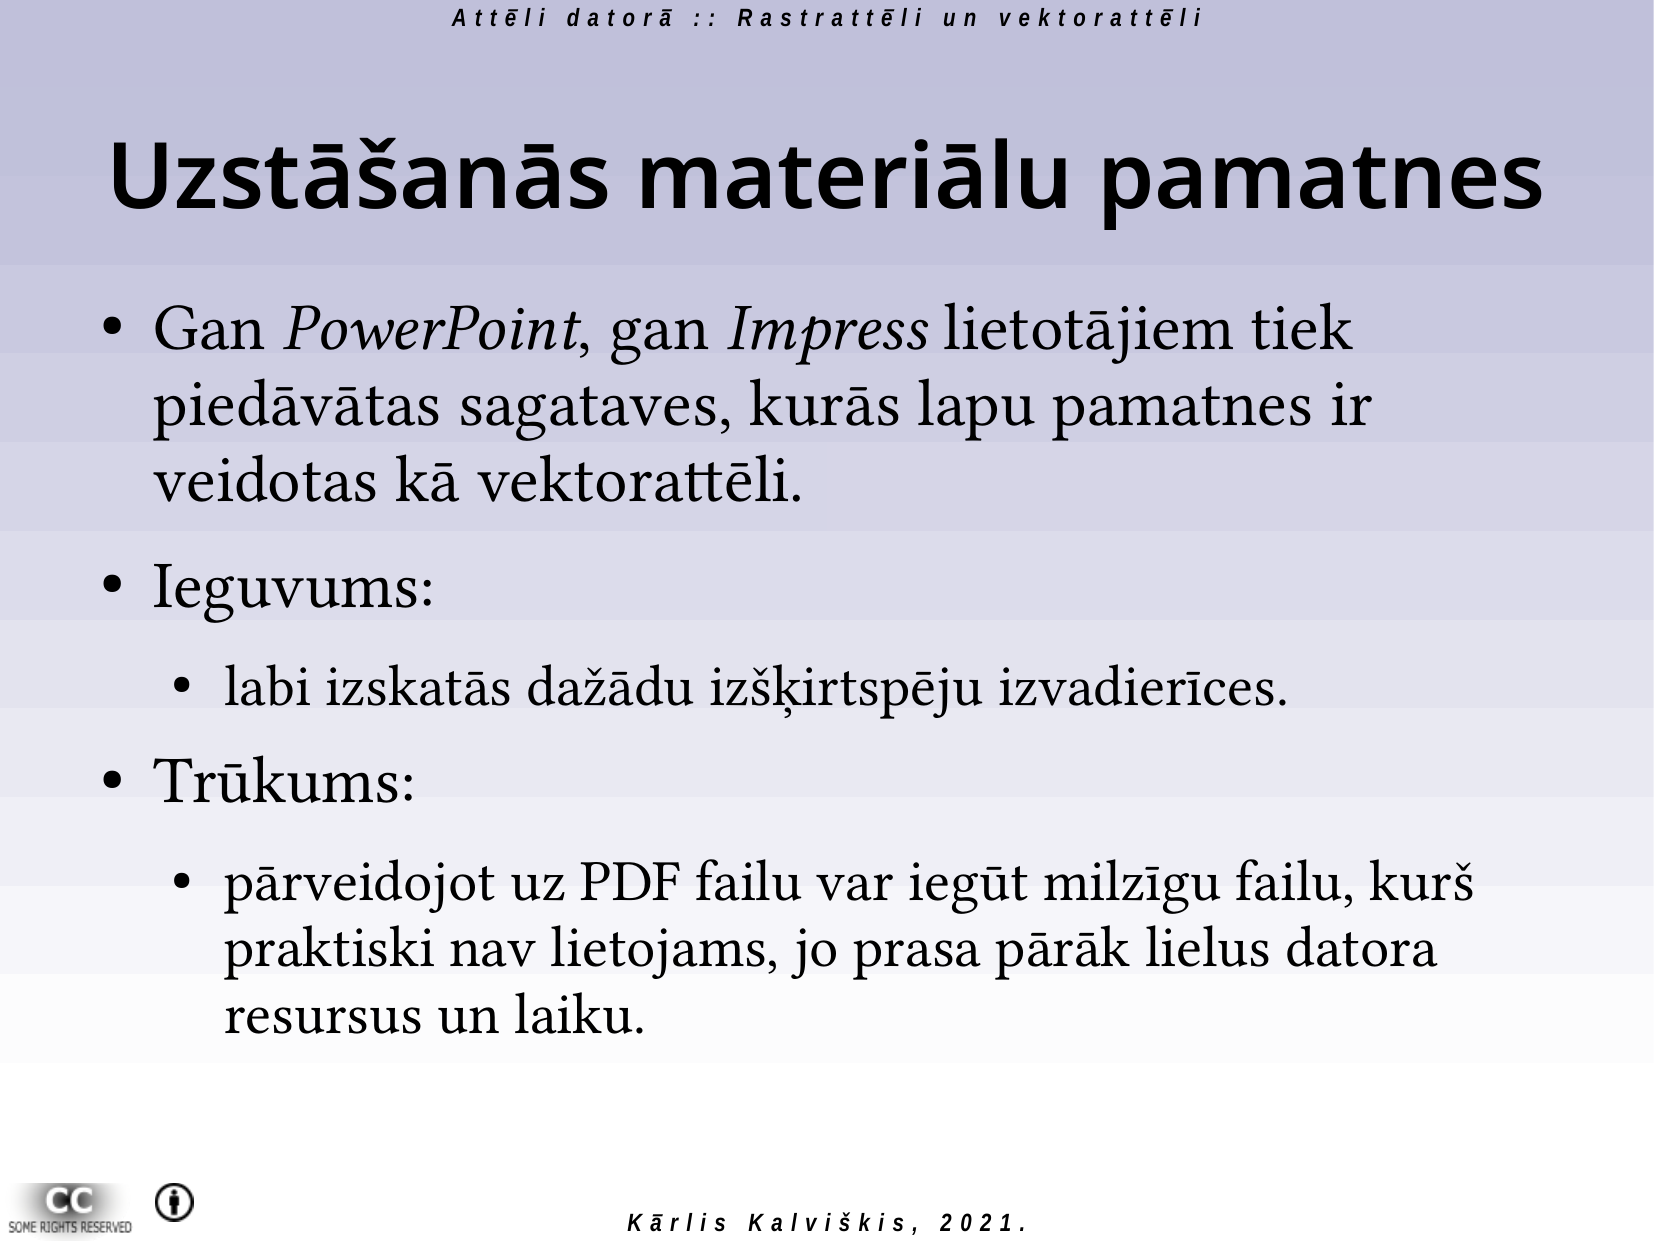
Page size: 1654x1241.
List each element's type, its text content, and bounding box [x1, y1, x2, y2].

picture [0, 0, 1654, 1241]
list Gan PowerPoint, gan Impress lietotājiem tiek piedāvātas sagataves, kurās lapu pamatnes ir veidotas kā vektorattēli. Ieguvums: labi izskatās dažādu izšķirtspēju izvadierīces. Trūkums: pārveidojot uz PDF failu var iegūt milzīgu failu, kurš praktiski nav lietojams, jo prasa pārāk lielus datora resursus un laiku. [82, 289, 1571, 1113]
title Uzstāšanās materiālu pamatnes [29, 49, 1625, 296]
